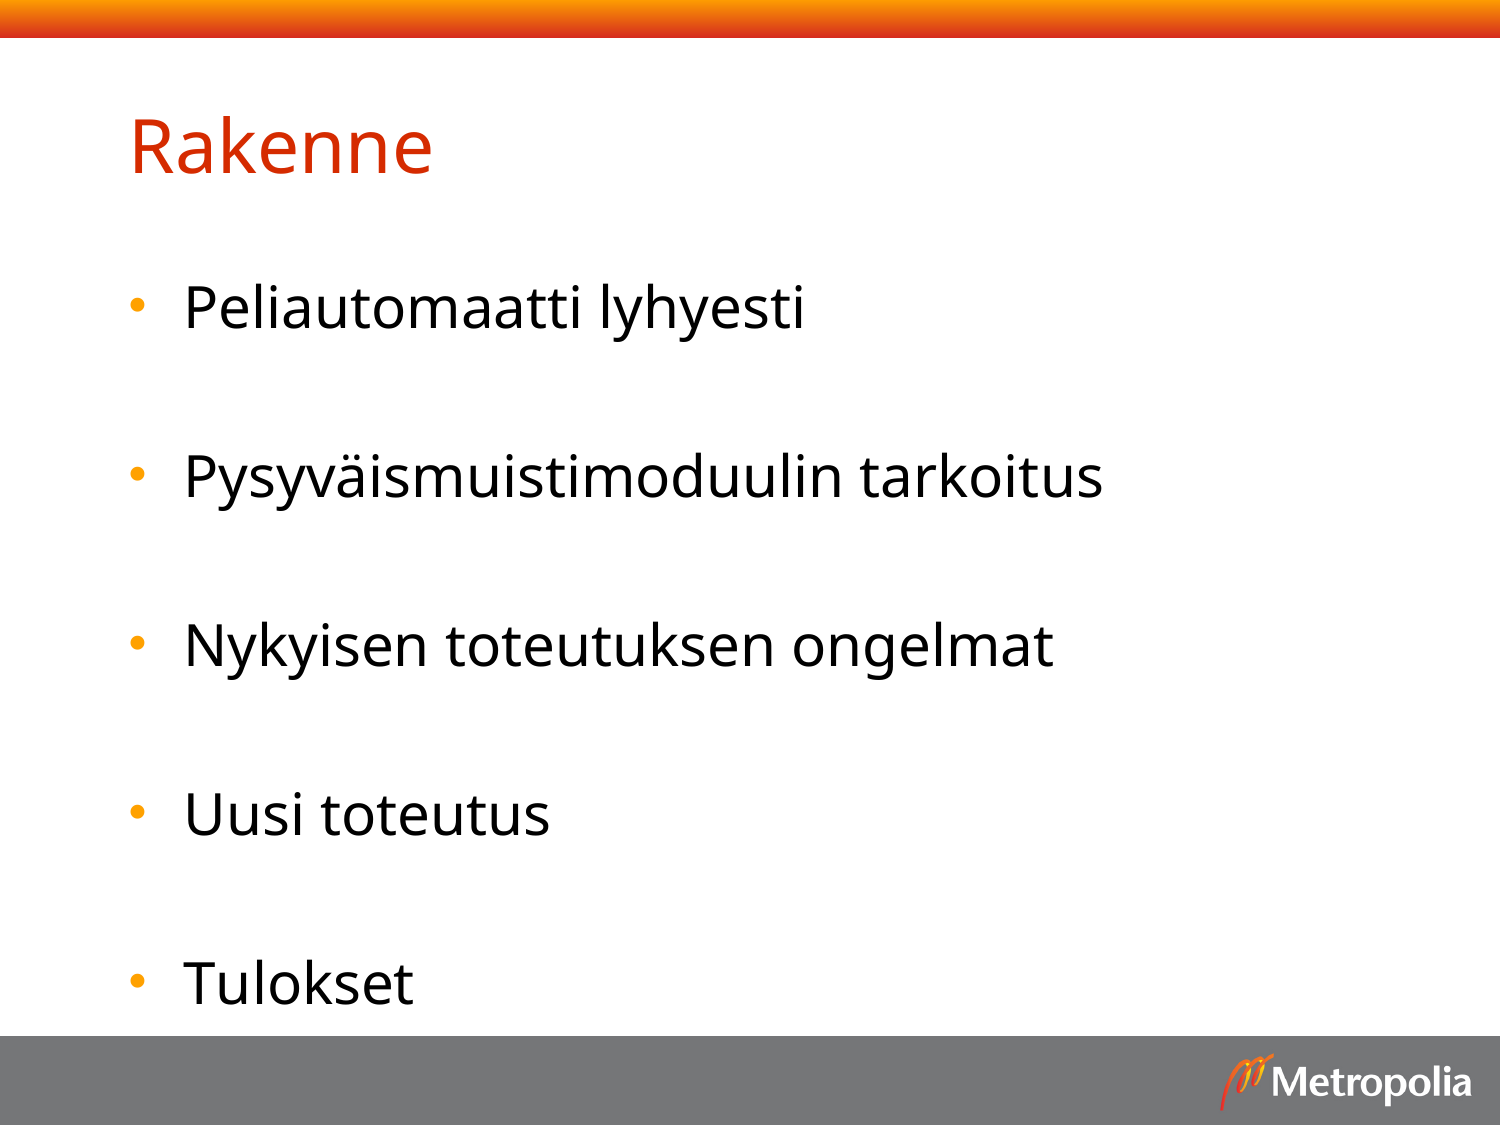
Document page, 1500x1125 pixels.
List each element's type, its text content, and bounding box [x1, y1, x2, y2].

list Peliautomaatti lyhyesti Pysyväismuistimoduulin tarkoitus Nykyisen toteutuksen ongelmat Uusi toteutus Tulokset [112, 262, 1388, 1027]
title Rakenne [113, 49, 1389, 238]
picture [0, 1036, 1500, 1125]
